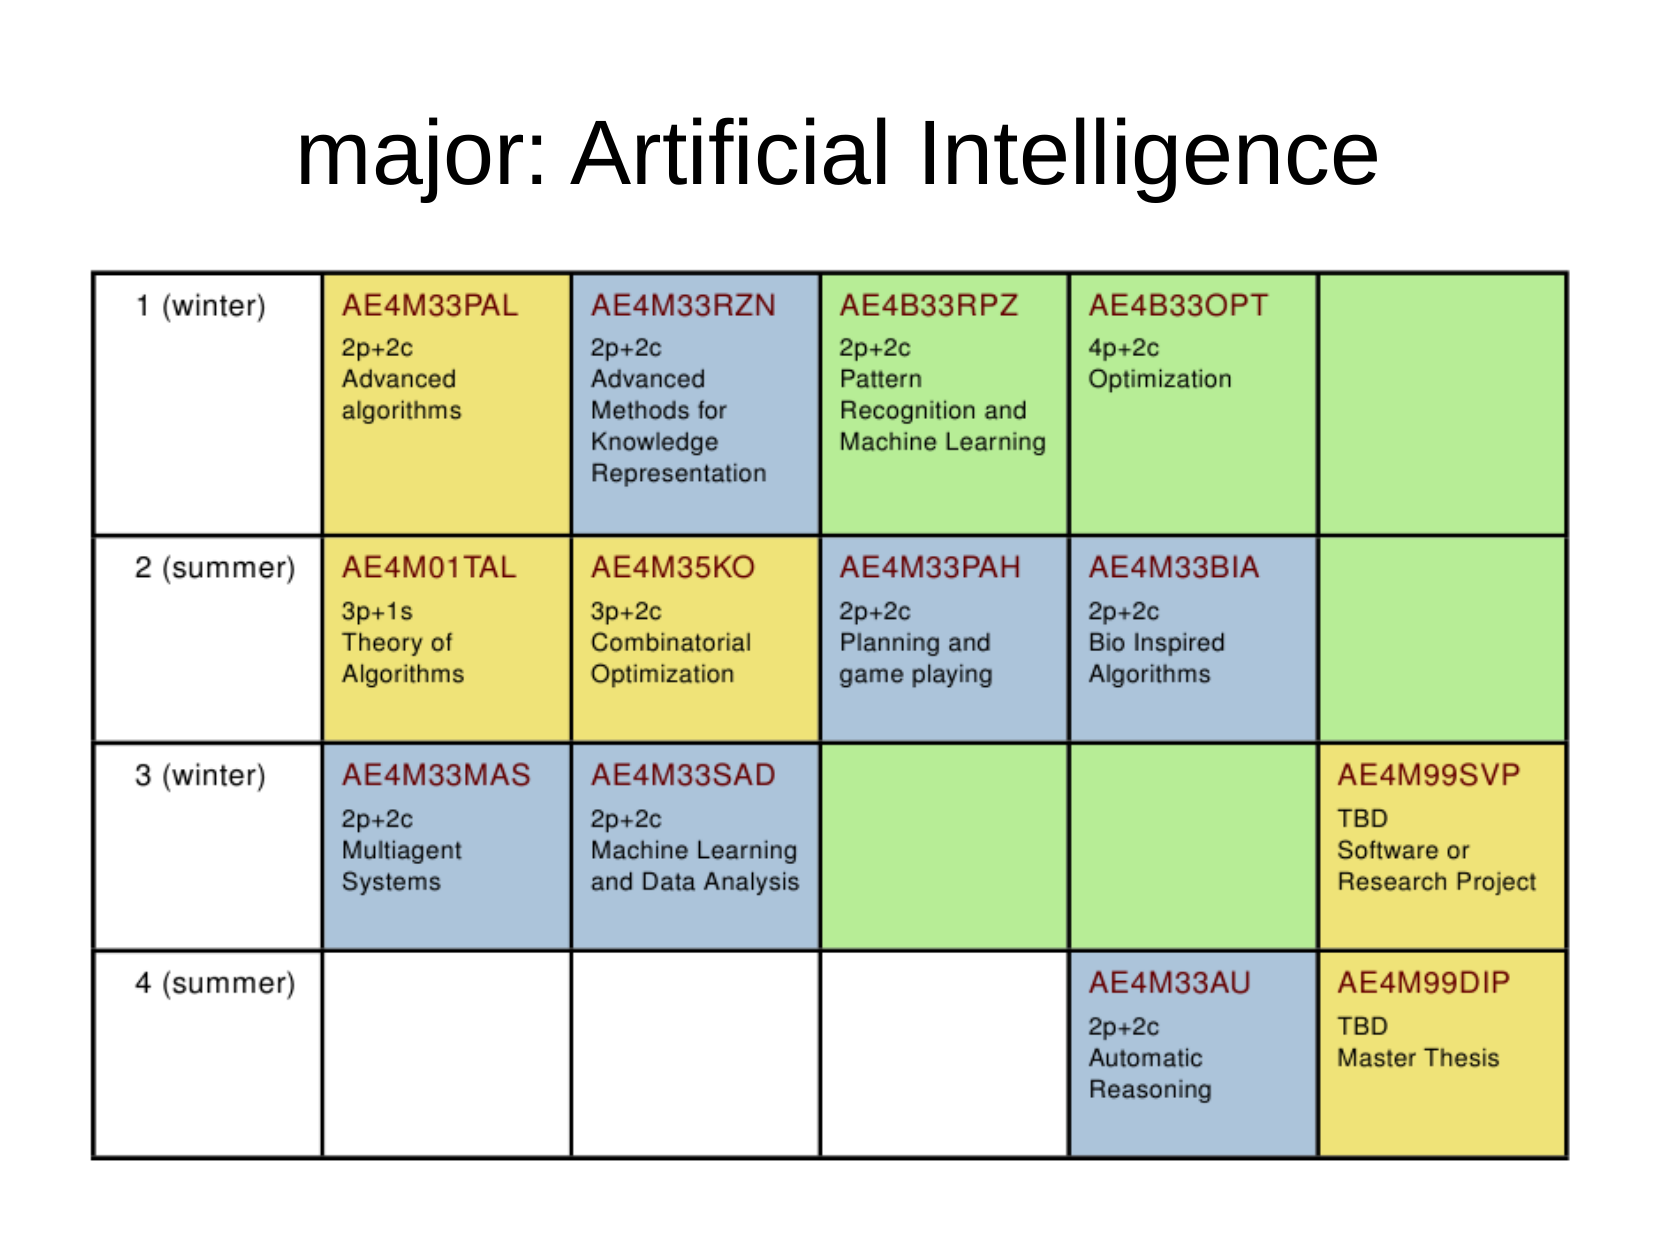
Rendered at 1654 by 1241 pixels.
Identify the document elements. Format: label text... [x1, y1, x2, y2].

picture [86, 267, 1577, 1166]
title major: Artificial Intelligence [82, 49, 1571, 257]
